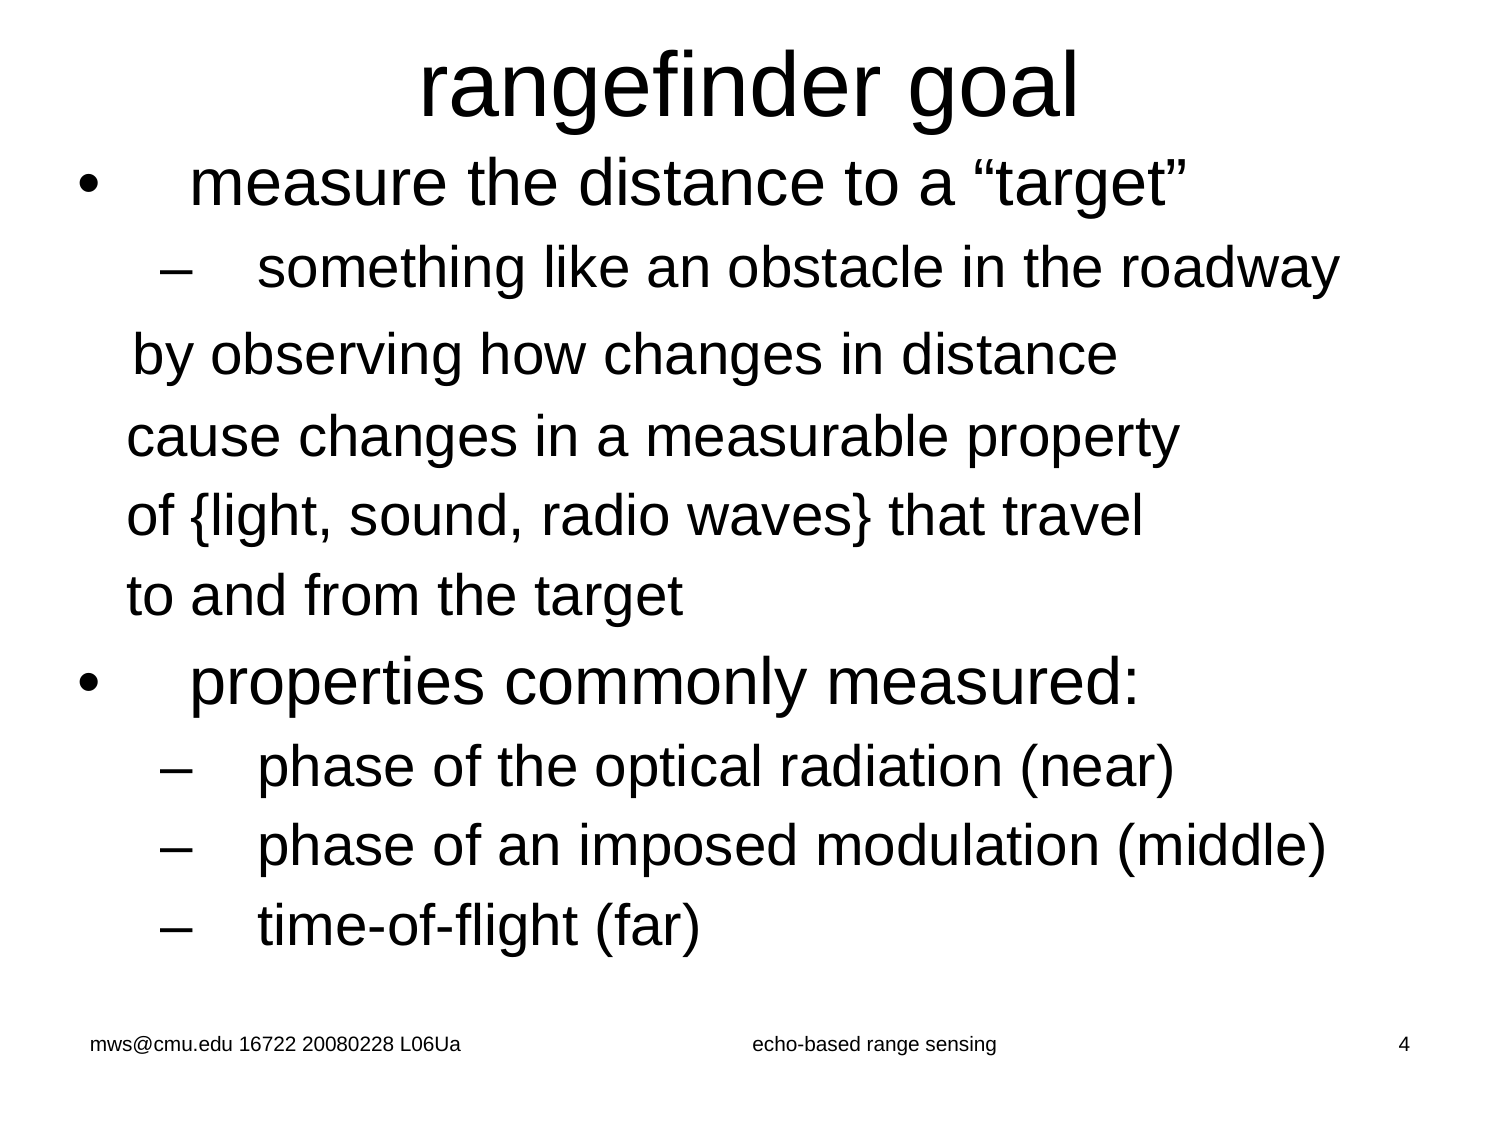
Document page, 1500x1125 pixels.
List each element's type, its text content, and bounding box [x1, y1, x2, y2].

title rangefinder goal [112, 21, 1388, 137]
list measure the distance to a “target” something like an obstacle in the roadway by observing how changes in distance cause changes in a measurable property of {light, sound, radio waves} that travel to and from the target properties commonly measured: phase of the optical radiation (near) phase of an imposed modulation (middle) time-of-flight (far) [62, 137, 1392, 1016]
